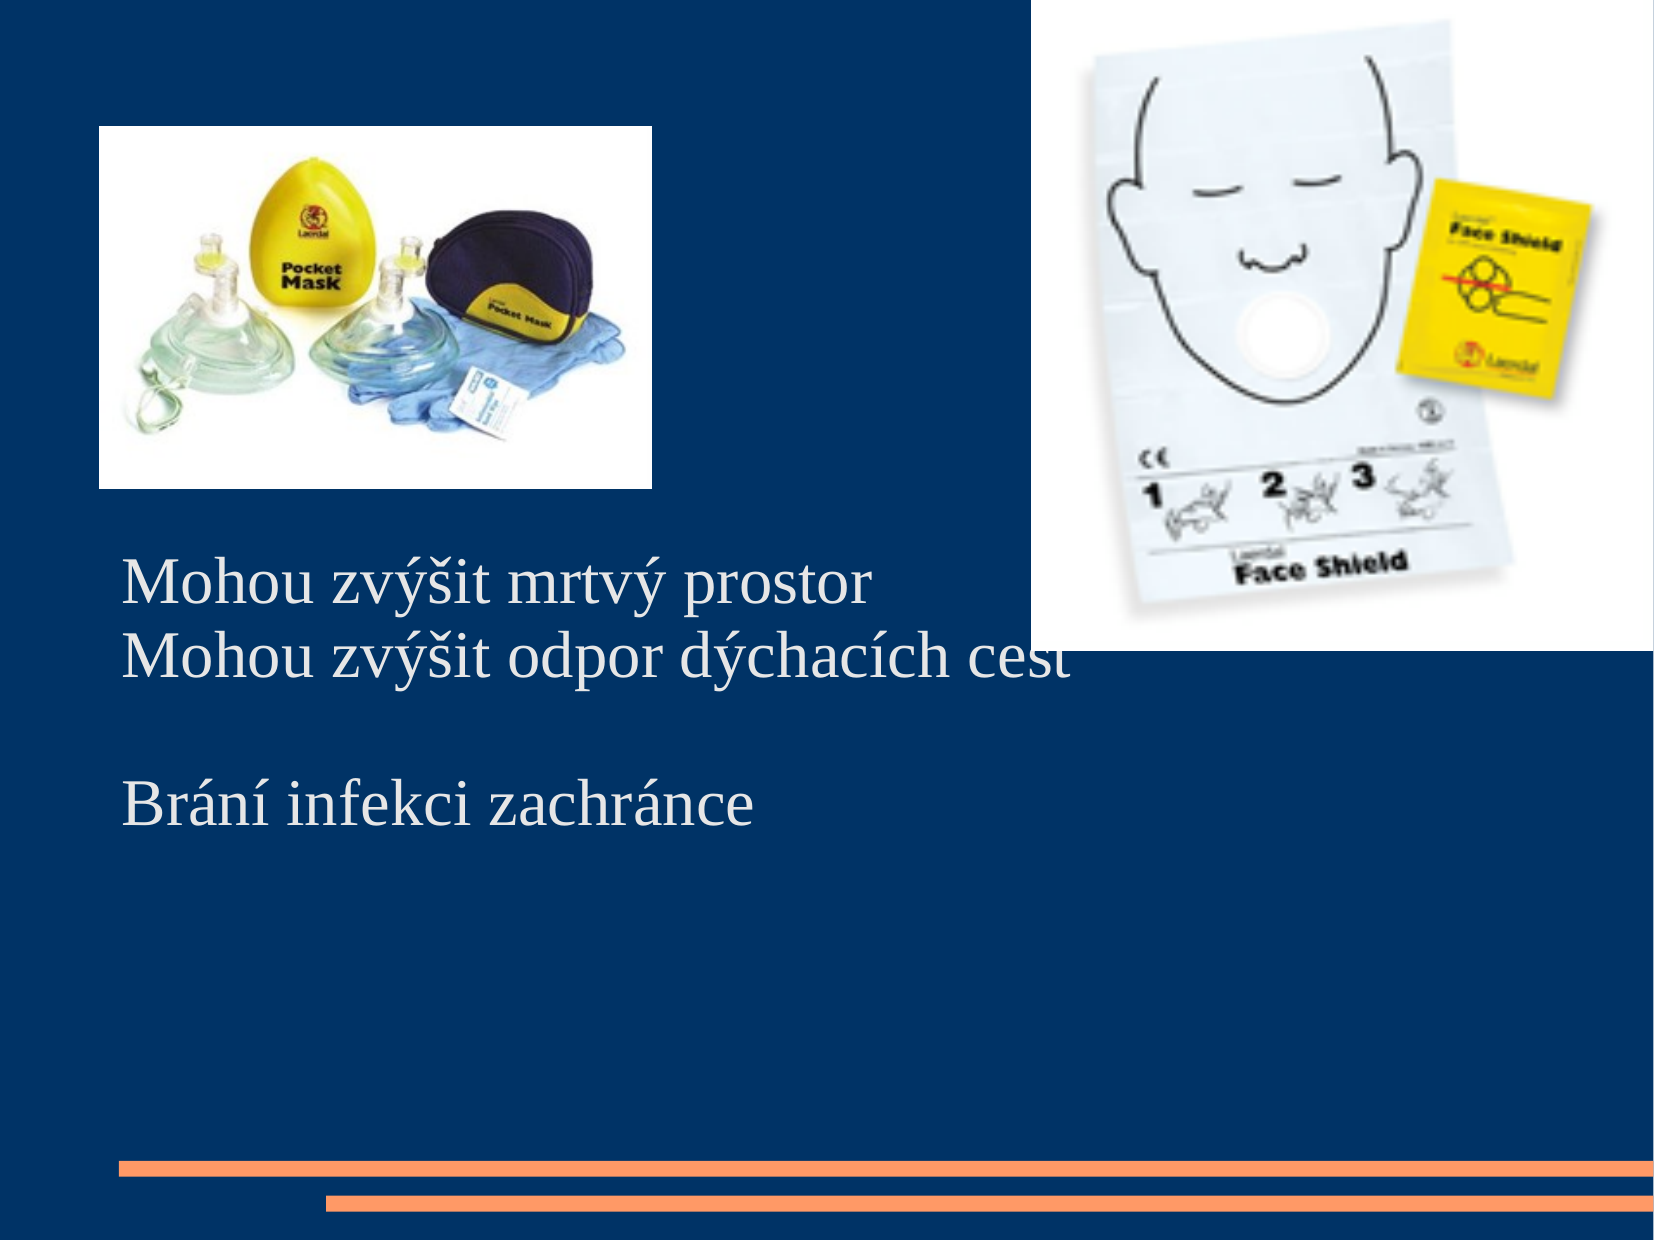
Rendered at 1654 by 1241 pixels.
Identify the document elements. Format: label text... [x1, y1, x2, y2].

picture [99, 126, 652, 489]
list Mohou zvýšit mrtvý prostor Mohou zvýšit odpor dýchacích cest Brání infekci zachránce [121, 321, 1561, 1116]
picture [1031, 0, 1654, 652]
